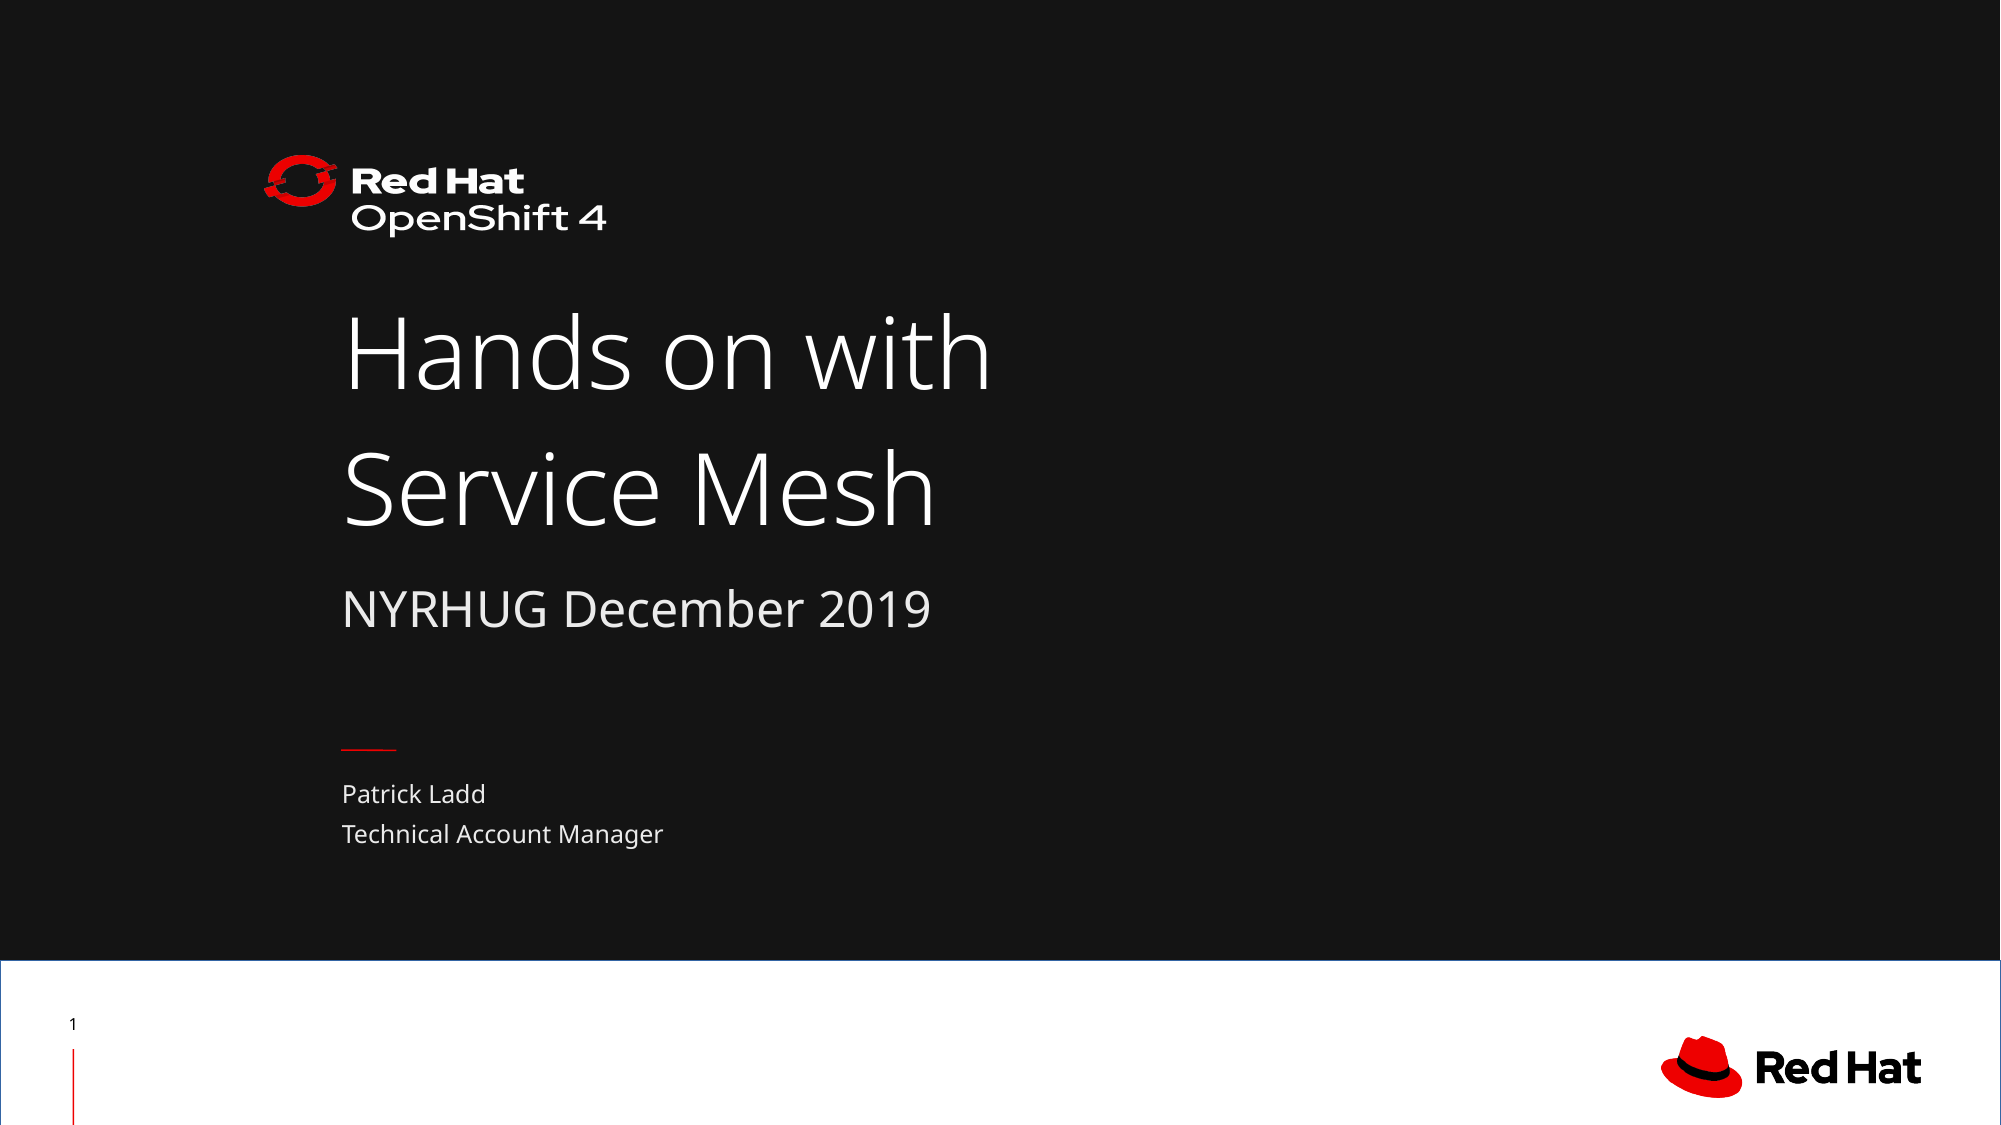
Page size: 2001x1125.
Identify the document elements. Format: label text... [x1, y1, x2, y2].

text_box NYRHUG December 2019 [341, 577, 1578, 728]
picture [263, 154, 607, 238]
picture [1661, 1036, 1921, 1098]
title Hands on with Service Mesh [341, 307, 1565, 555]
text_box Patrick Ladd Technical Account Manager [341, 767, 677, 868]
